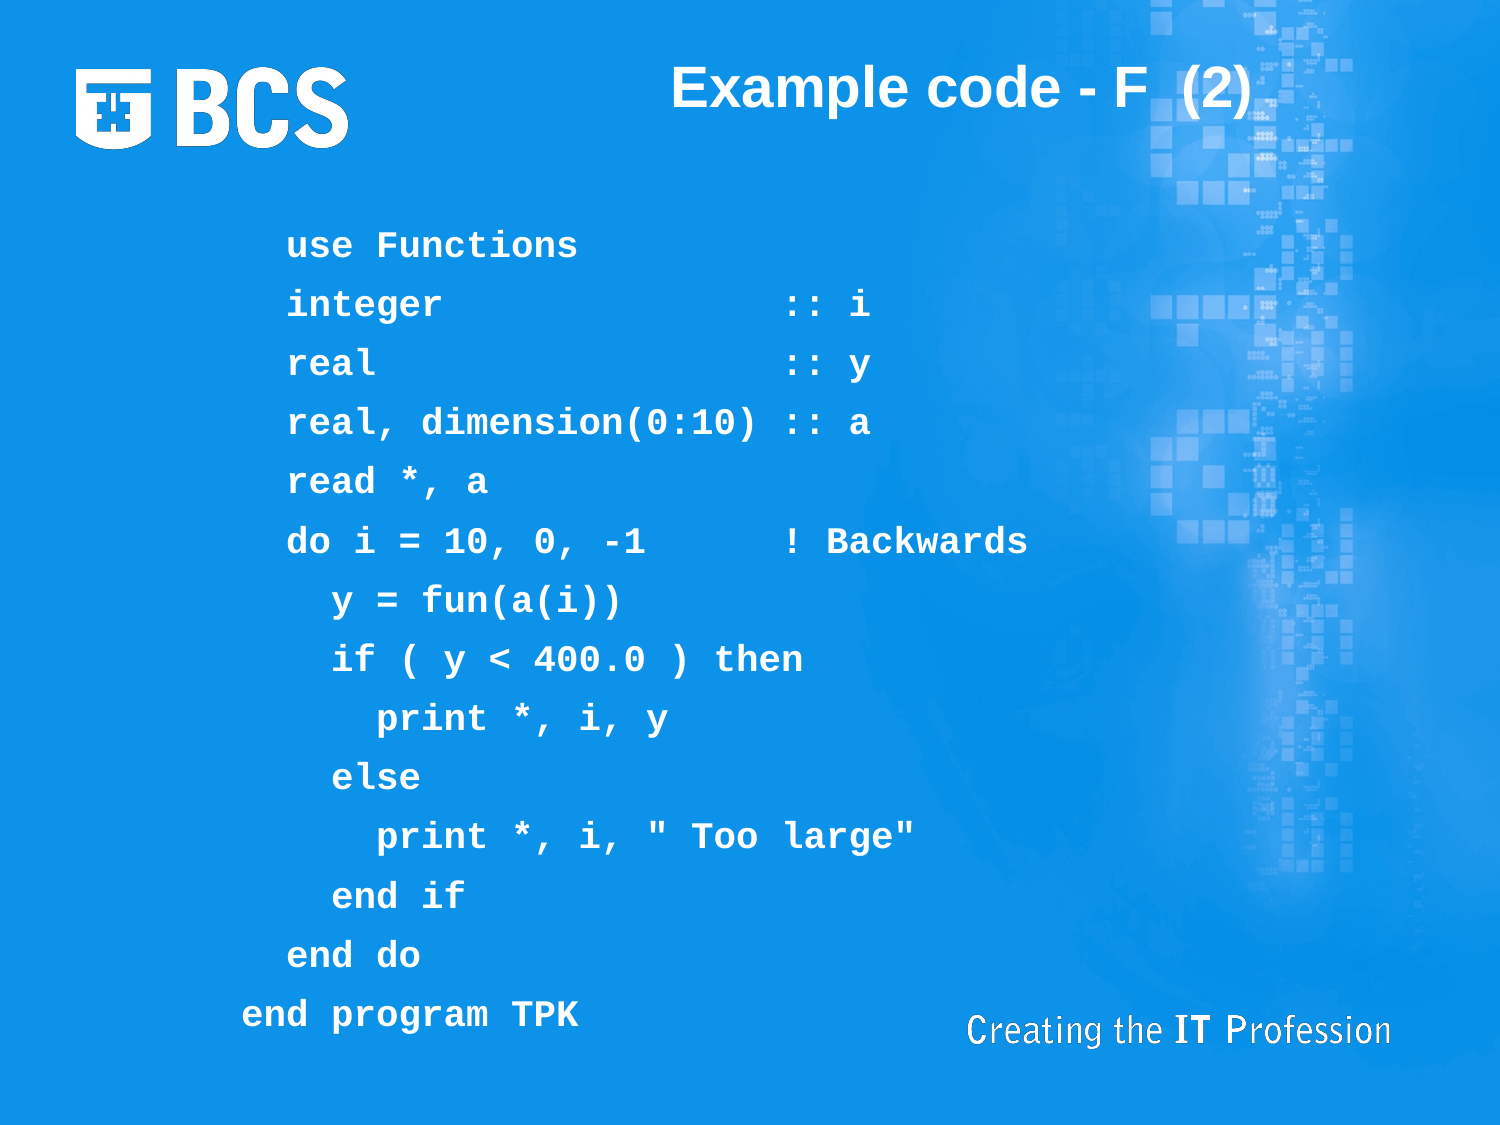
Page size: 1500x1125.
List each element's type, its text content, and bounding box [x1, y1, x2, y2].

picture [0, 0, 1500, 1125]
subtitle use Functions integer :: i real :: y real, dimension(0:10) :: a read *, a do i = 10, 0, -1 ! Backwards y = fun(a(i)) if ( y < 400.0 ) then print *, i, y else print *, i, " Too large" end if end do end program TPK [166, 197, 1359, 1066]
title Example code - F (2) [536, 1, 1388, 178]
